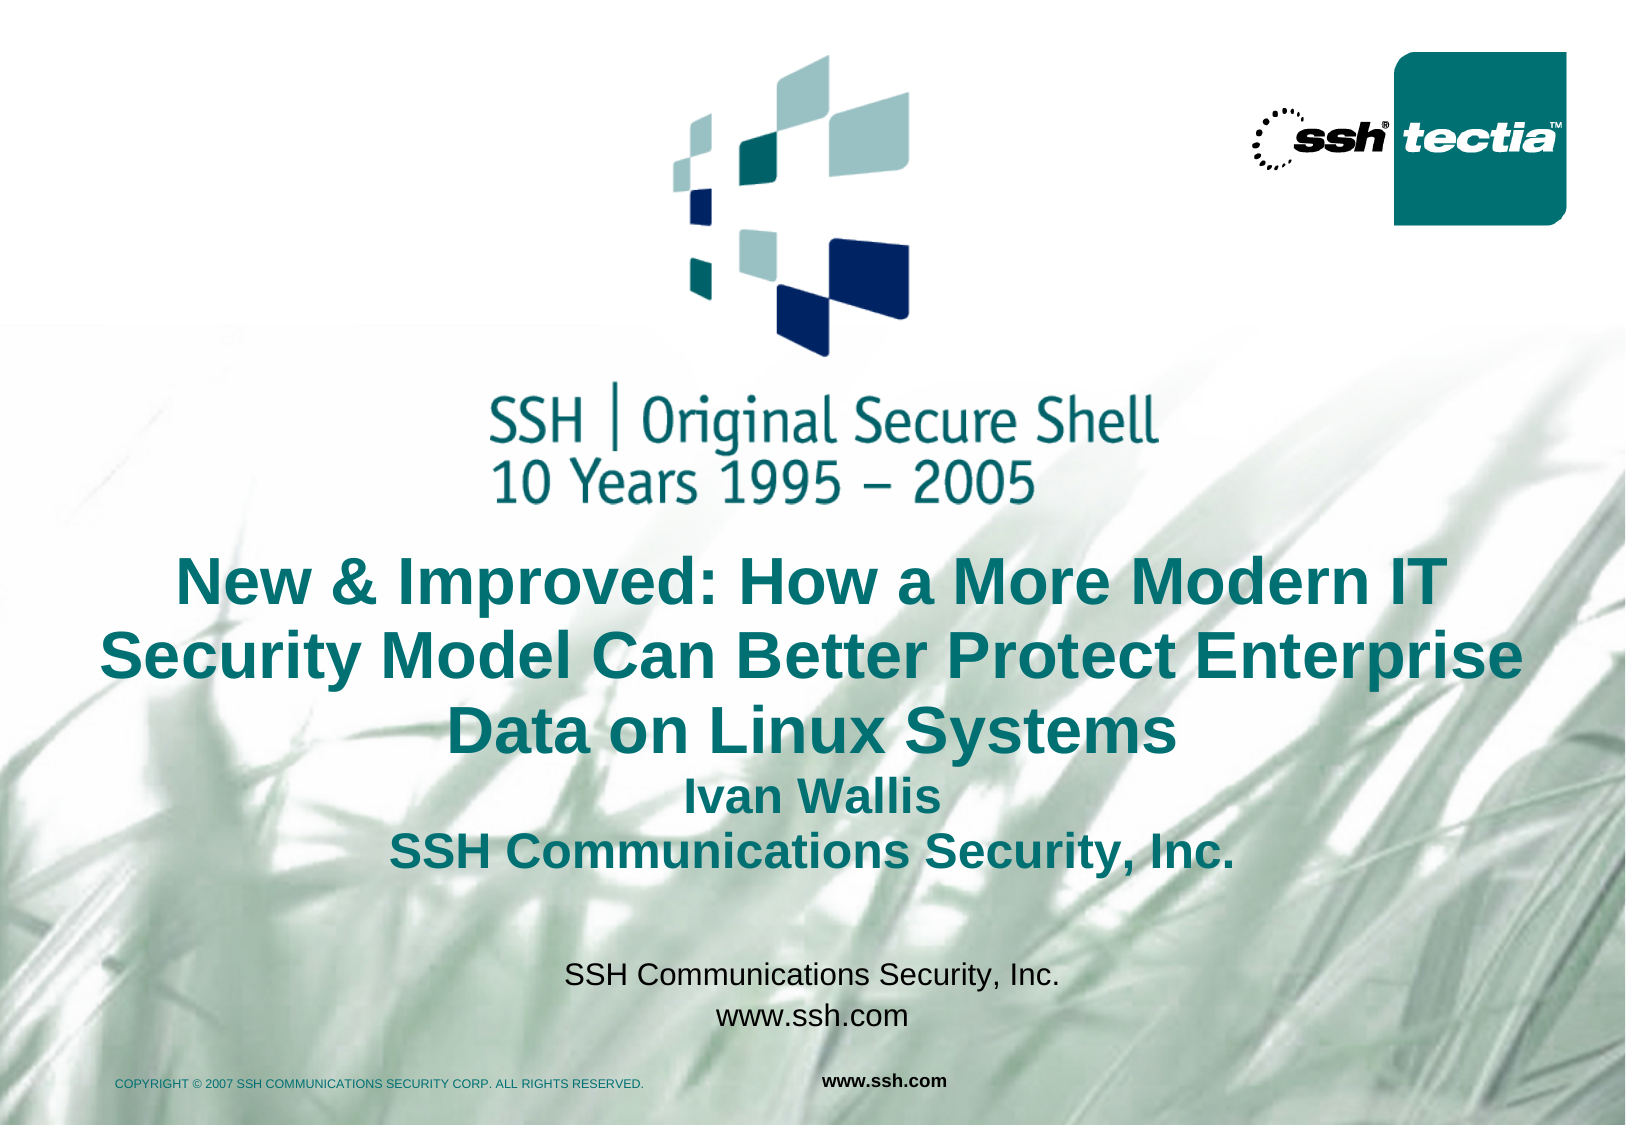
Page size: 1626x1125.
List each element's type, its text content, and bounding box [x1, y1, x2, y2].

subtitle SSH Communications Security, Inc. www.ssh.com [50, 950, 1576, 1046]
title New & Improved: How a More Modern IT Security Model Can Better Protect Enterprise Data on Linux Systems Ivan Wallis SSH Communications Security, Inc. [50, 512, 1576, 888]
picture [0, 6, 1626, 1125]
